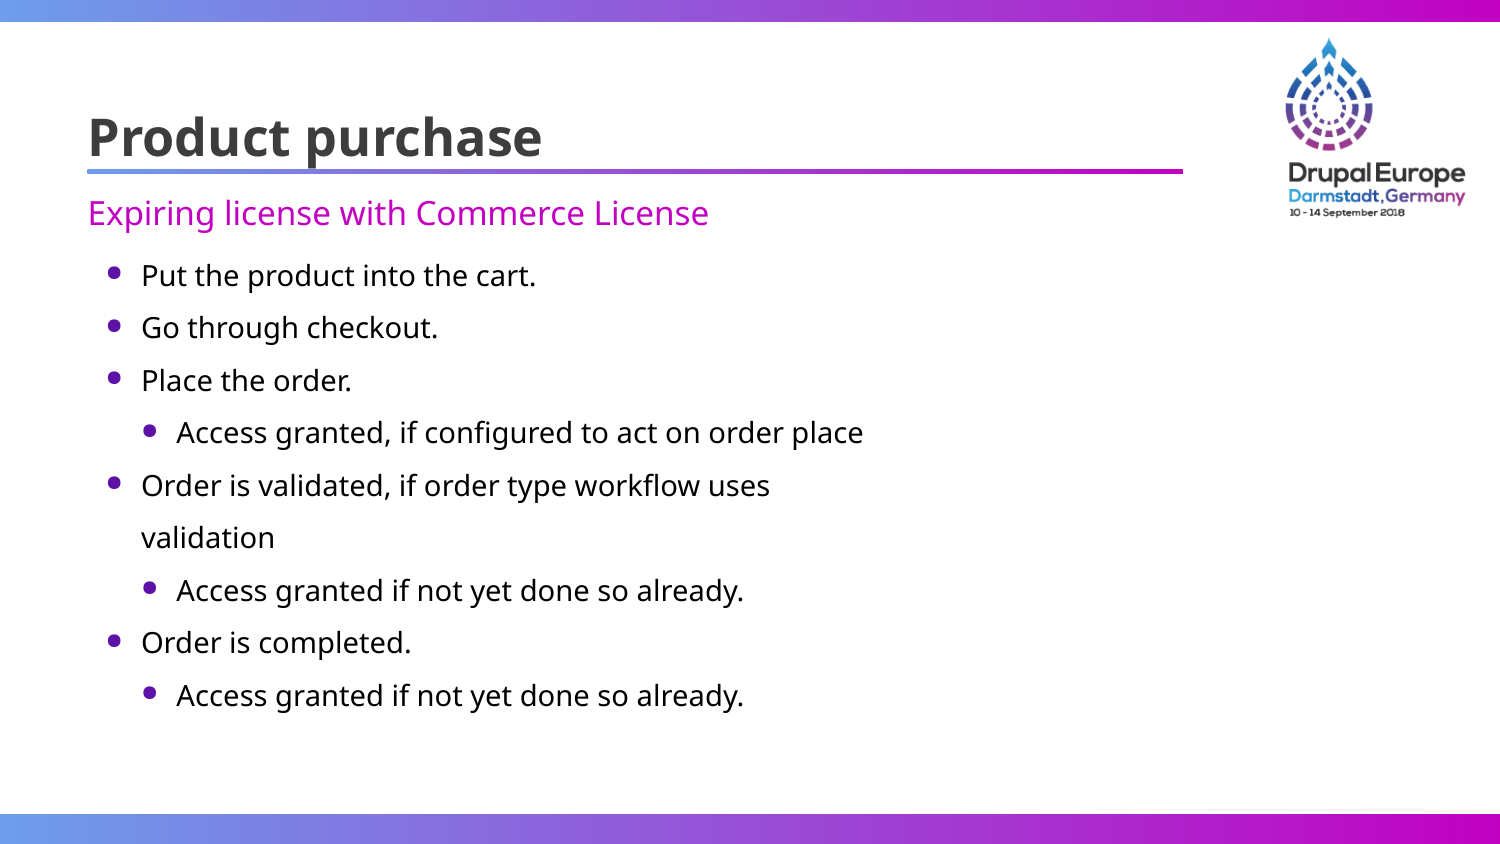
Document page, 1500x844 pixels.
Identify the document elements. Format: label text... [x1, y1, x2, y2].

text_box [0, 814, 1500, 844]
picture [1285, 37, 1466, 219]
text_box Put the product into the cart. Go through checkout. Place the order. Access granted, if configured to act on order place Order is validated, if order type workflow uses validation Access granted if not yet done so already. Order is completed. Access granted if not yet done so already. [90, 224, 883, 682]
text_box Product purchase [72, 89, 964, 176]
text_box [0, 0, 1500, 22]
text_box Expiring license with Commerce License [72, 171, 865, 224]
text_box [964, 169, 1183, 174]
